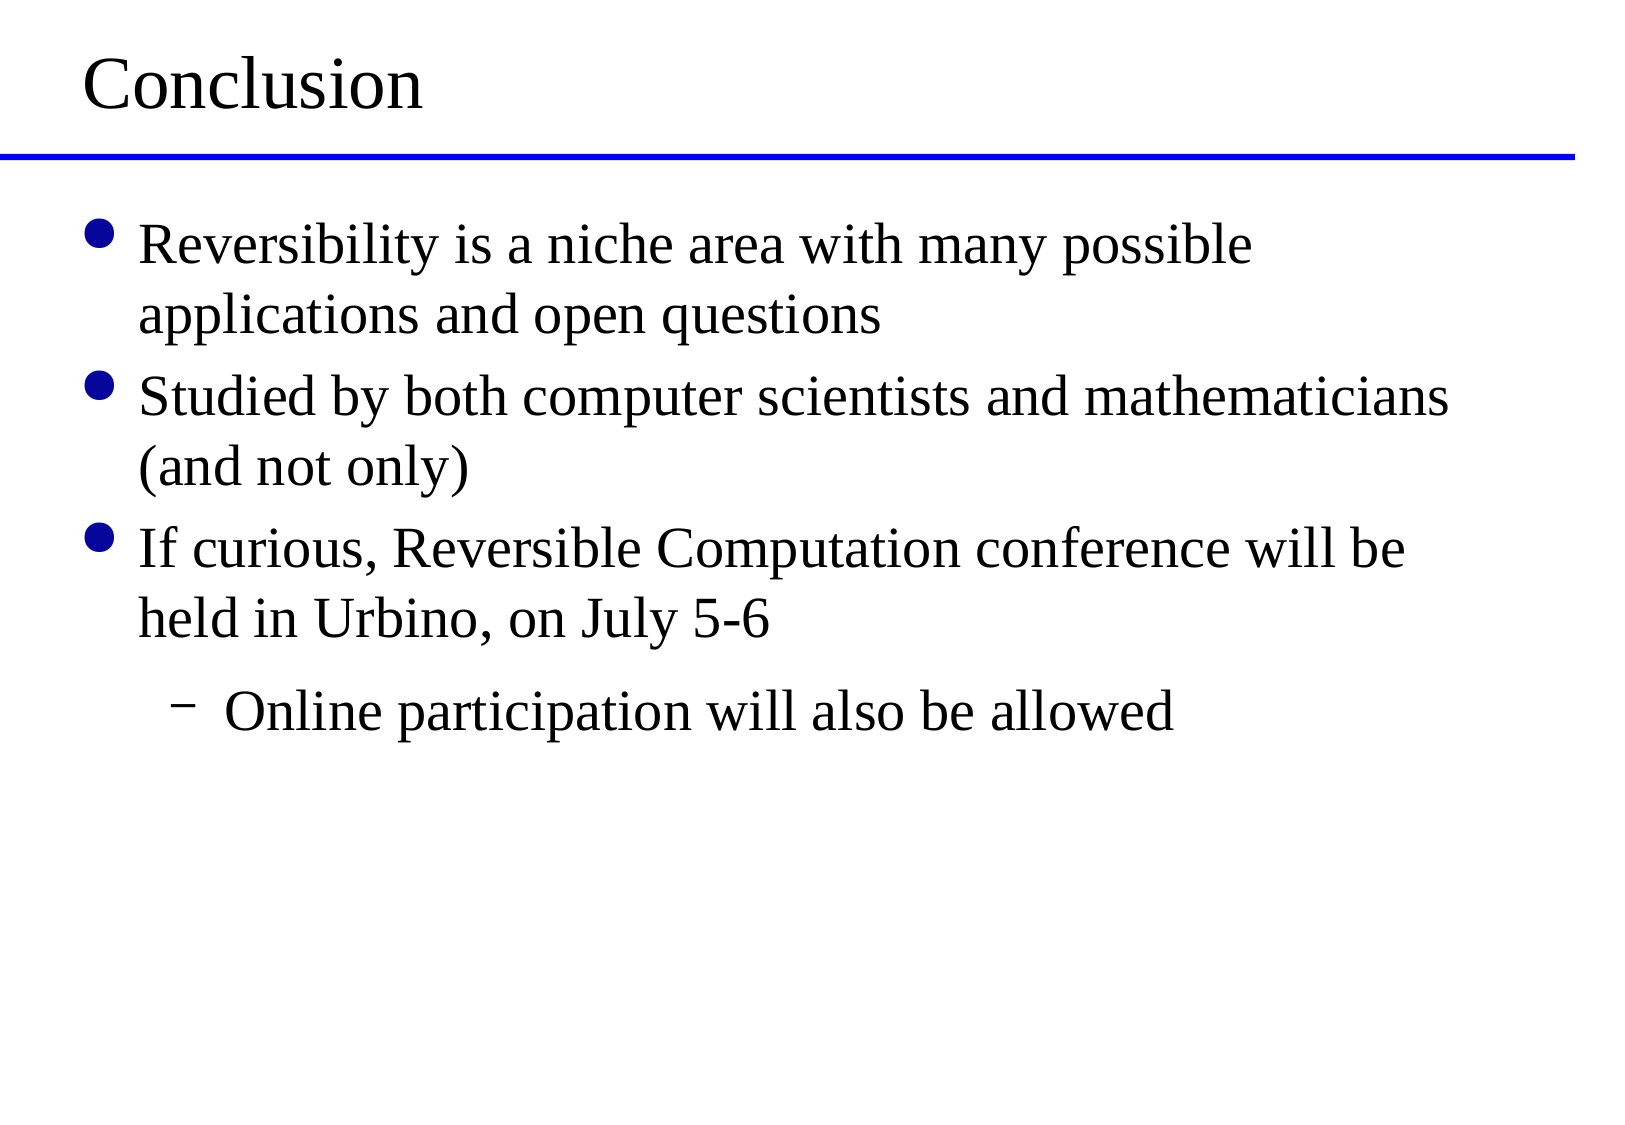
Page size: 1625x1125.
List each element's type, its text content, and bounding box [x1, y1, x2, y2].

list Reversibility is a niche area with many possible applications and open questions Studied by both computer scientists and mathematicians (and not only) If curious, Reversible Computation conference will be held in Urbino, on July 5-6 Online participation will also be allowed [67, 198, 1478, 1061]
title Conclusion [67, 27, 1544, 131]
